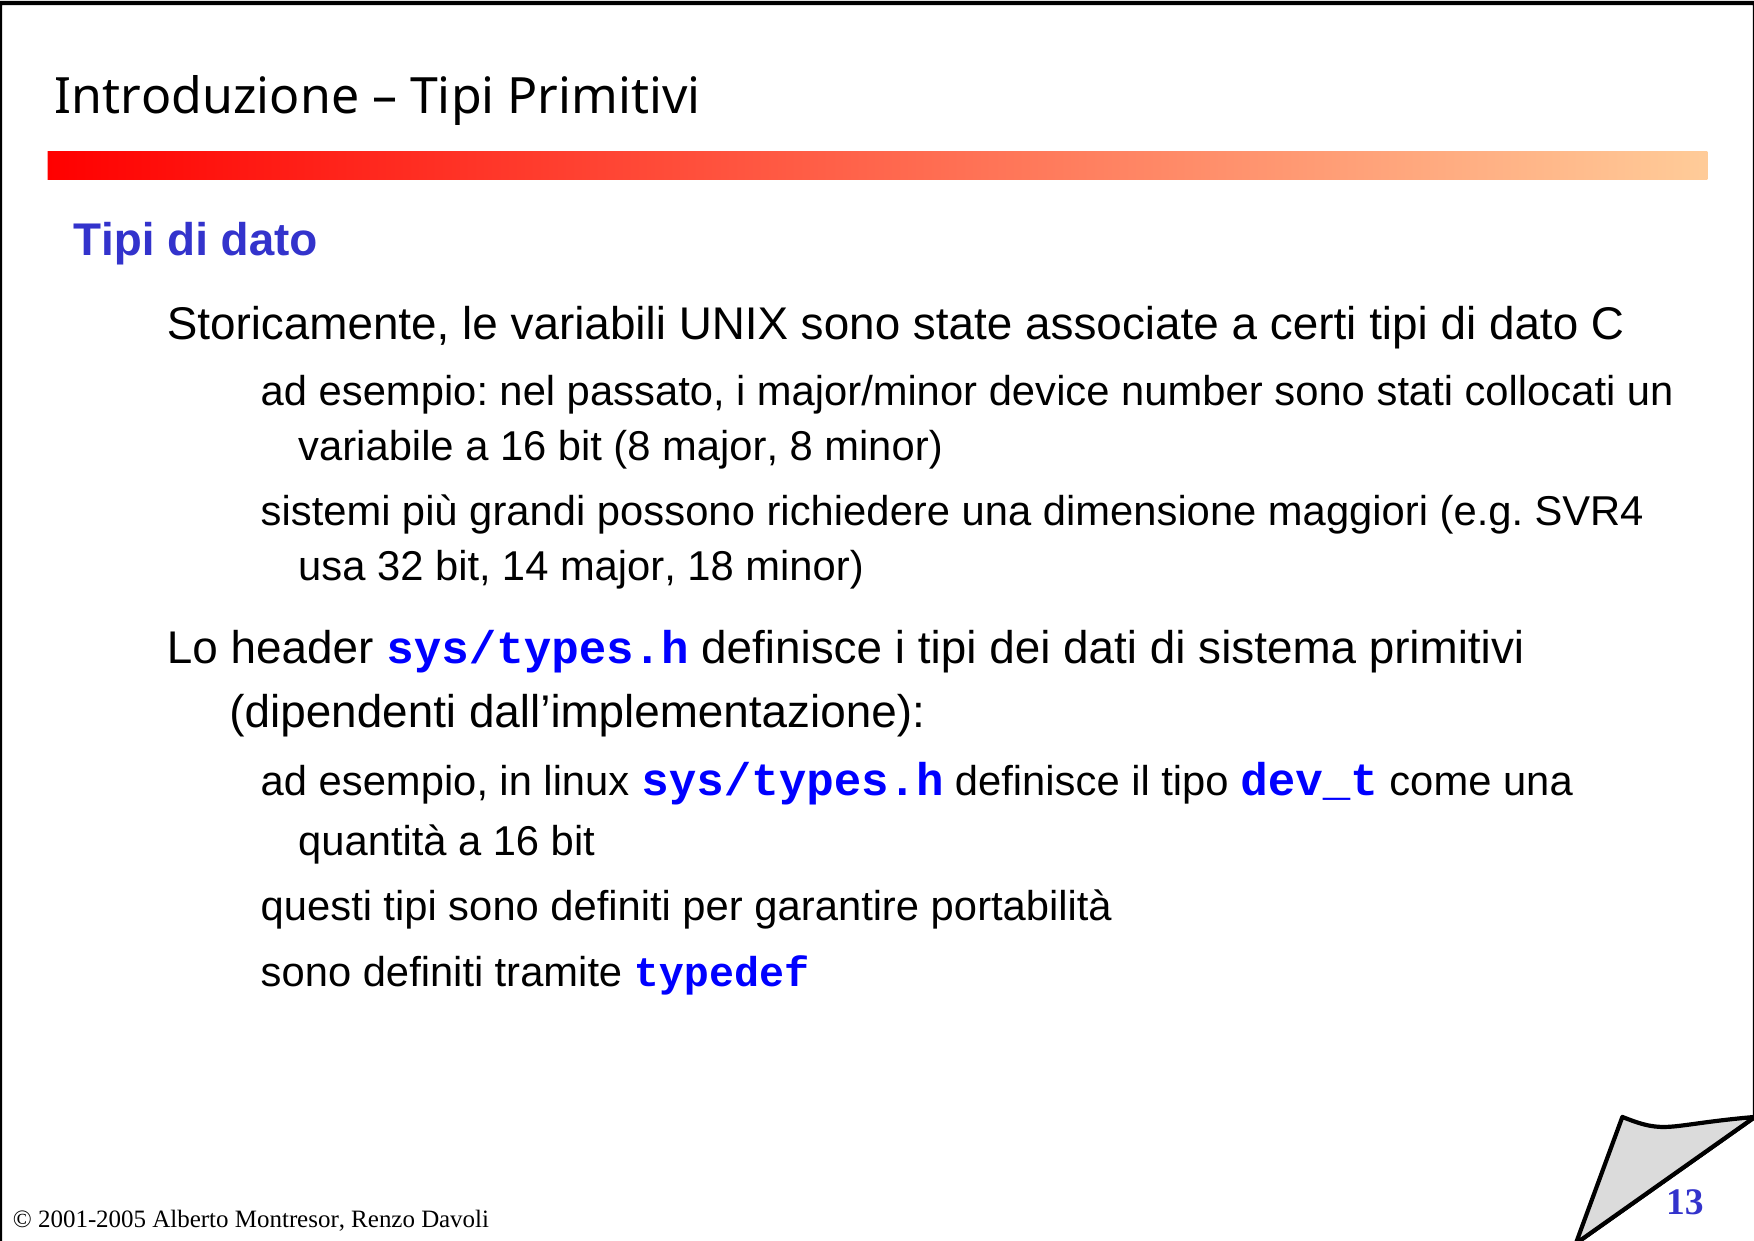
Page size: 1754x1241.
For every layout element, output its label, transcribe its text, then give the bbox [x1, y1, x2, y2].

title Introduzione – Tipi Primitivi [40, 49, 1714, 144]
list Tipi di dato Storicamente, le variabili UNIX sono state associate a certi tipi di dato C ad esempio: nel passato, i major/minor device number sono stati collocati un variabile a 16 bit (8 major, 8 minor) sistemi più grandi possono richiedere una dimensione maggiori (e.g. SVR4 usa 32 bit, 14 major, 18 minor) Lo header sys/types.h definisce i tipi dei dati di sistema primitivi (dipendenti dall’implementazione): ad esempio, in linux sys/types.h definisce il tipo dev_t come una quantità a 16 bit questi tipi sono definiti per garantire portabilità sono definiti tramite typedef [58, 206, 1696, 1212]
